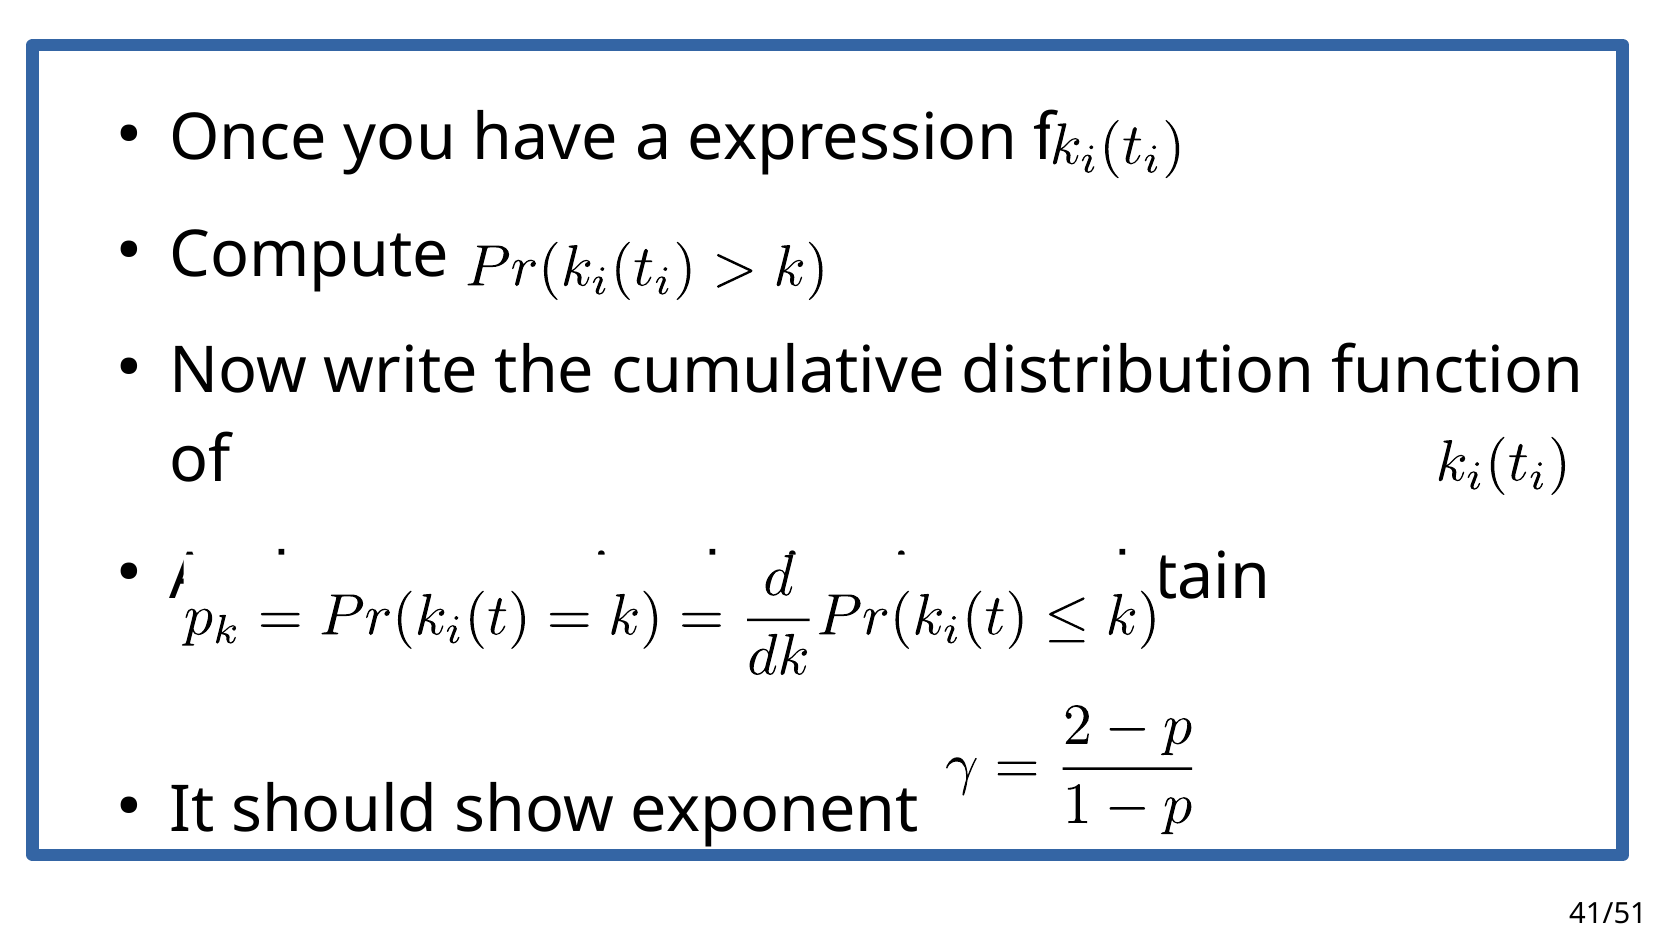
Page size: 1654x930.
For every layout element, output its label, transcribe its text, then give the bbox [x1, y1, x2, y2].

text_box [181, 554, 1161, 676]
text_box [1435, 436, 1571, 495]
list Once you have a expression for Compute Now write the cumulative distribution function of And compute its derivative to obtain It should show exponent [100, 90, 1588, 849]
text_box [465, 241, 829, 301]
text_box [1049, 119, 1186, 179]
text_box [945, 705, 1193, 835]
